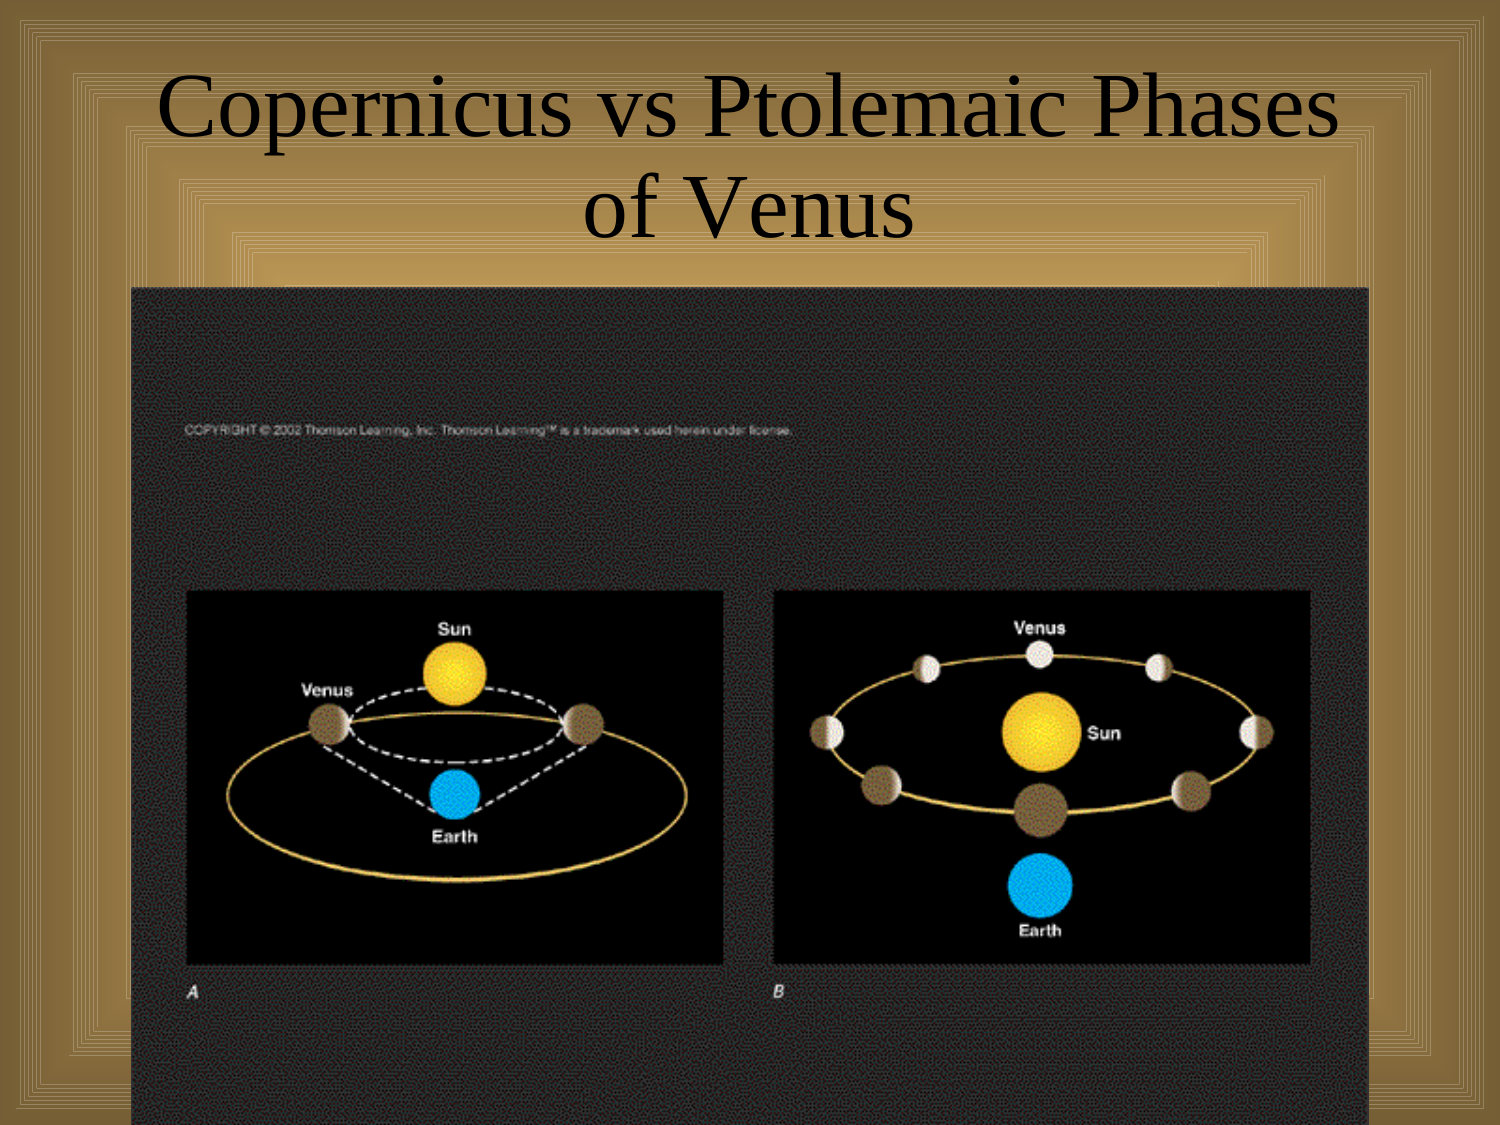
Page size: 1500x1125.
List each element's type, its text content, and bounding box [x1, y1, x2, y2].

picture [131, 287, 1369, 1125]
title Copernicus vs Ptolemaic Phases of Venus [112, 47, 1388, 266]
